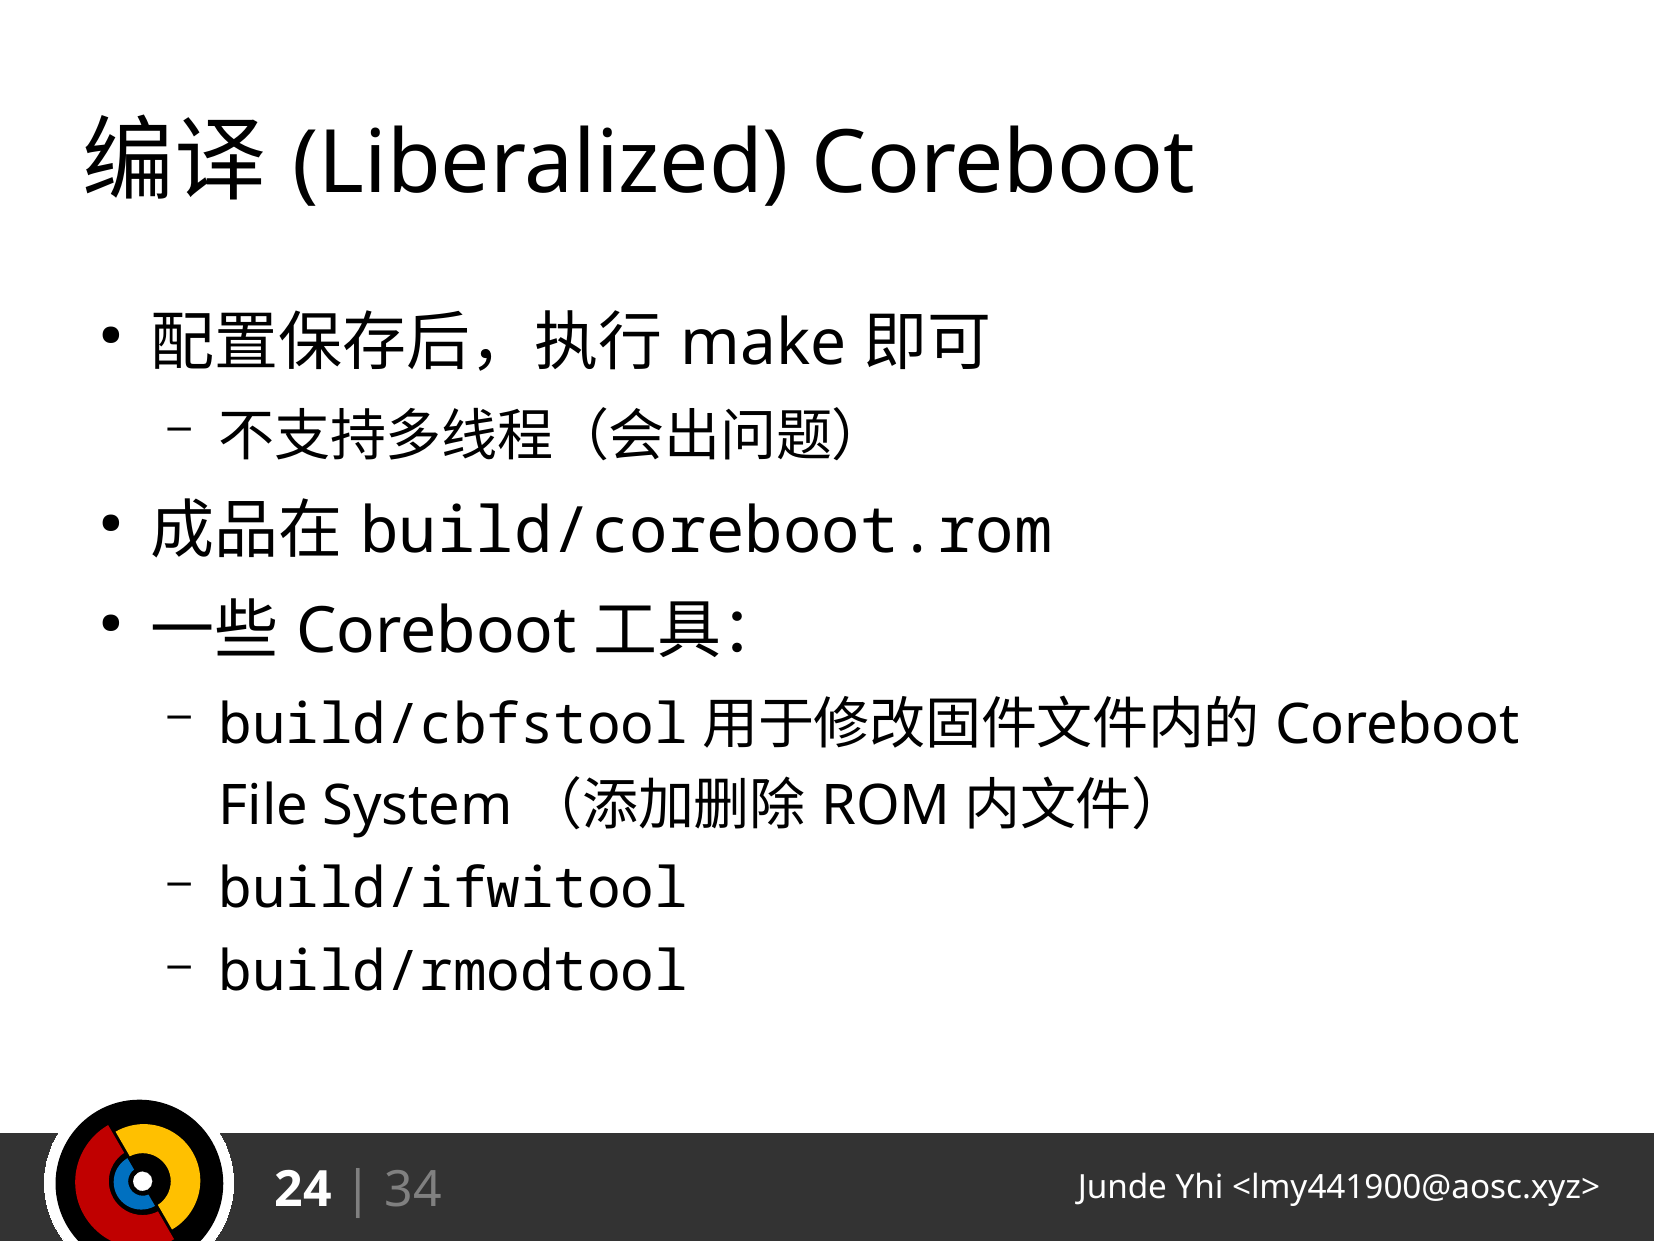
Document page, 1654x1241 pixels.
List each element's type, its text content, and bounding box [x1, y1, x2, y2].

title 编译(Liberalized) Coreboot [82, 49, 1571, 257]
list 配置保存后，执行make即可 不支持多线程（会出问题） 成品在build/coreboot.rom 一些Coreboot工具： build/cbfstool用于修改固件文件内的Coreboot File System（添加删除ROM内文件） build/ifwitool build/rmodtool [82, 290, 1571, 1010]
